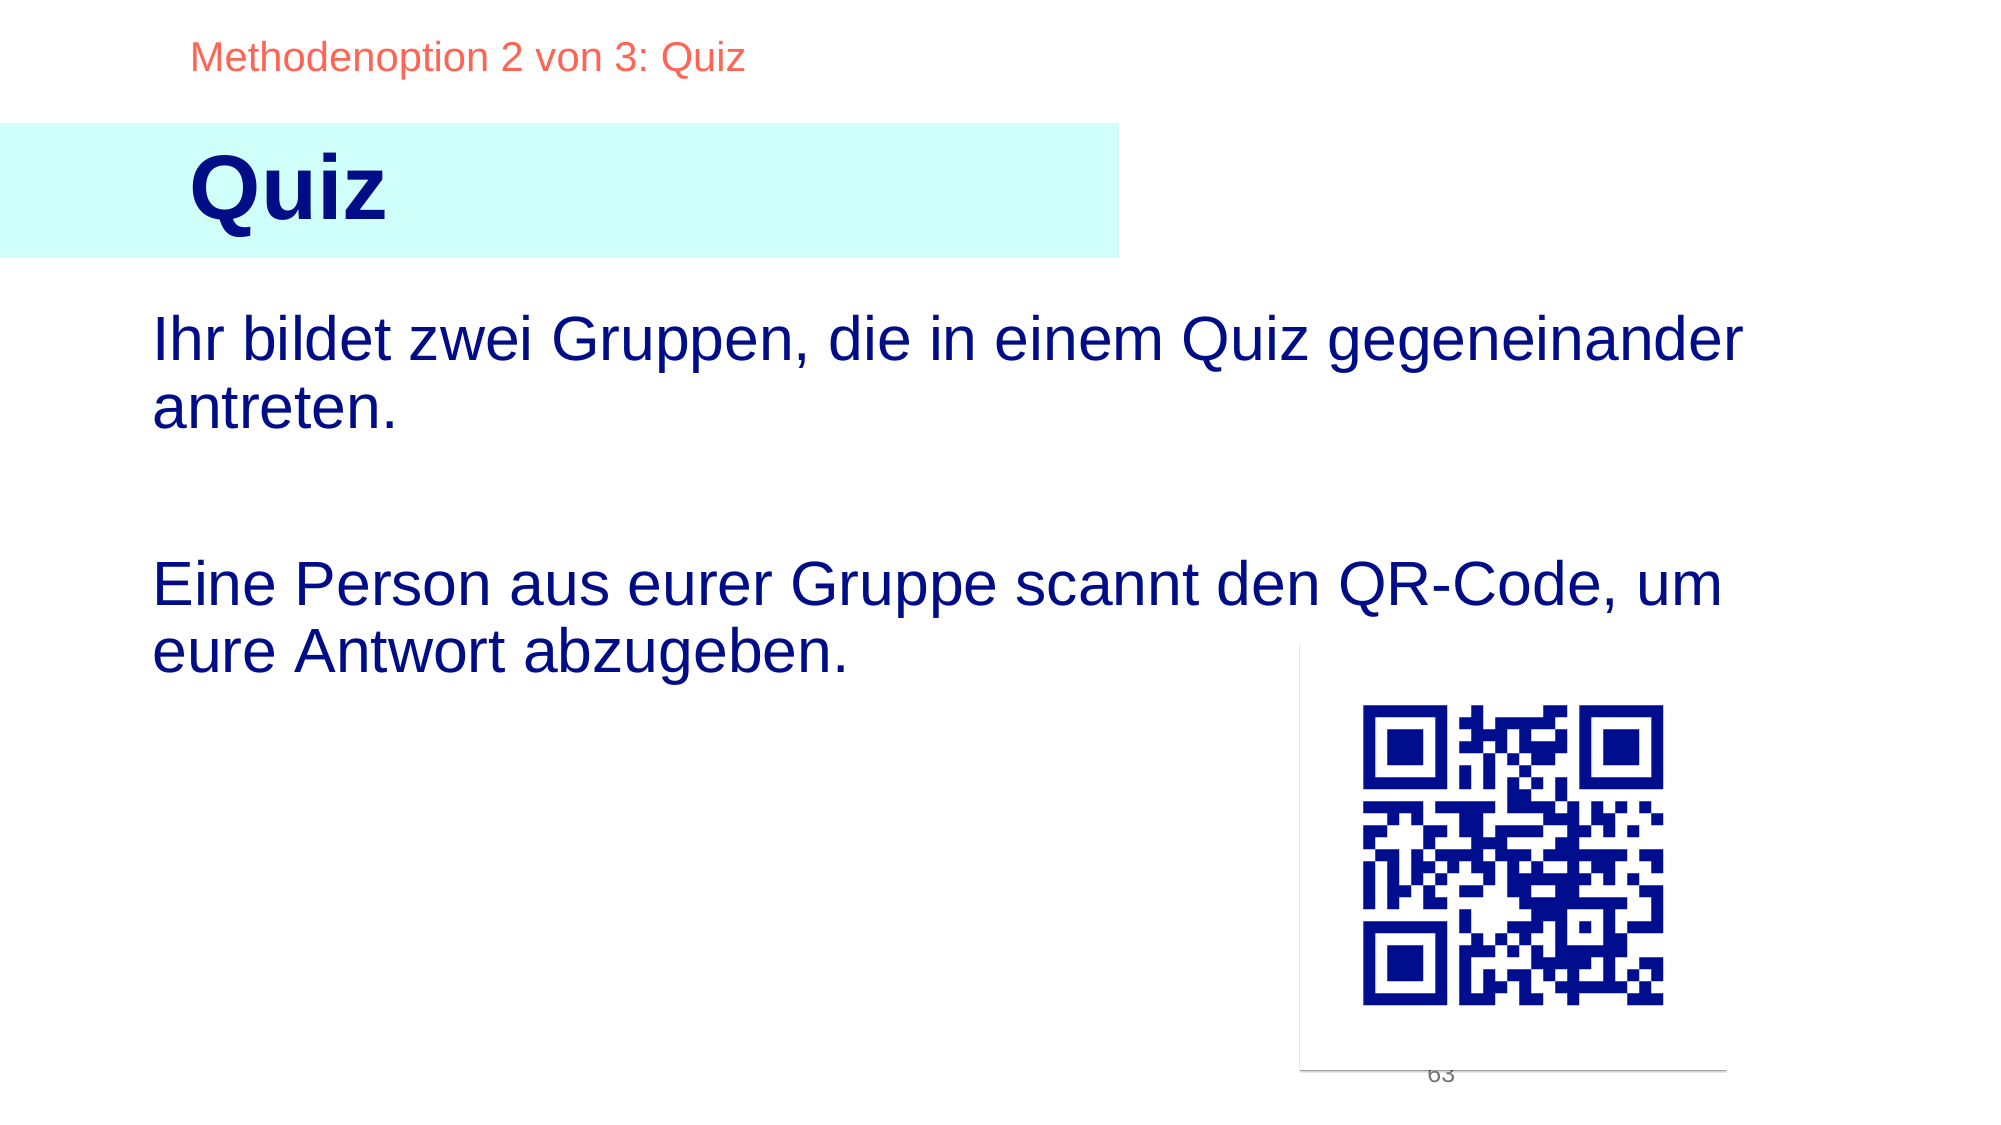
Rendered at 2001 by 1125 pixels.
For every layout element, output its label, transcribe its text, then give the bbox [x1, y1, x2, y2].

list Quiz [137, 129, 1093, 258]
list Methodenoption 2 von 3: Quiz [137, 27, 1119, 107]
picture [1314, 656, 1714, 1056]
list Ihr bildet zwei Gruppen, die in einem Quiz gegeneinander antreten. Eine Person aus eurer Gruppe scannt den QR-Code, um eure Antwort abzugeben. [137, 299, 1863, 1014]
